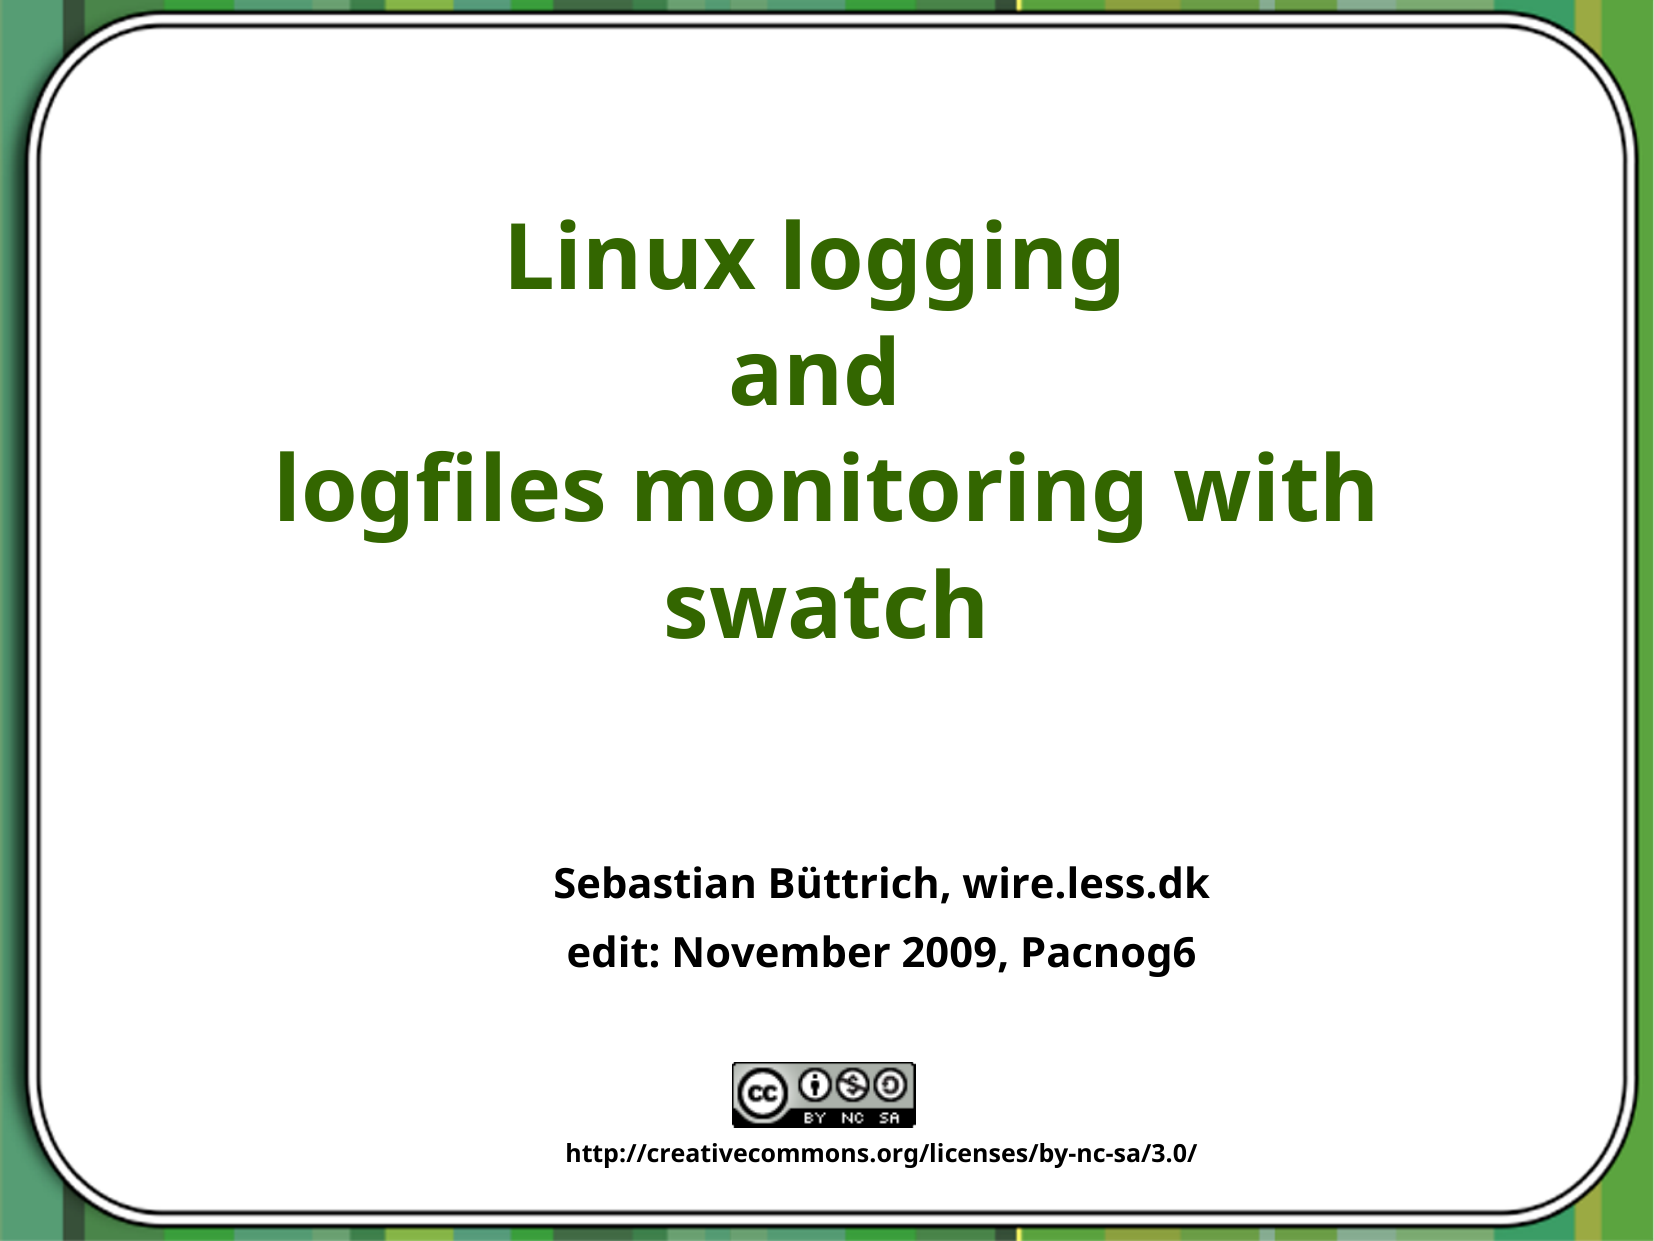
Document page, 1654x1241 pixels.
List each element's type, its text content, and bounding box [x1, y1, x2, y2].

title Linux logging and logfiles monitoring with swatch [124, 218, 1530, 640]
picture [0, 0, 1654, 1241]
subtitle Sebastian Büttrich, wire.less.dk edit: November 2009, Pacnog6 http://creativecommons.org/licenses/by-nc-sa/3.0/ [265, 848, 1424, 1165]
